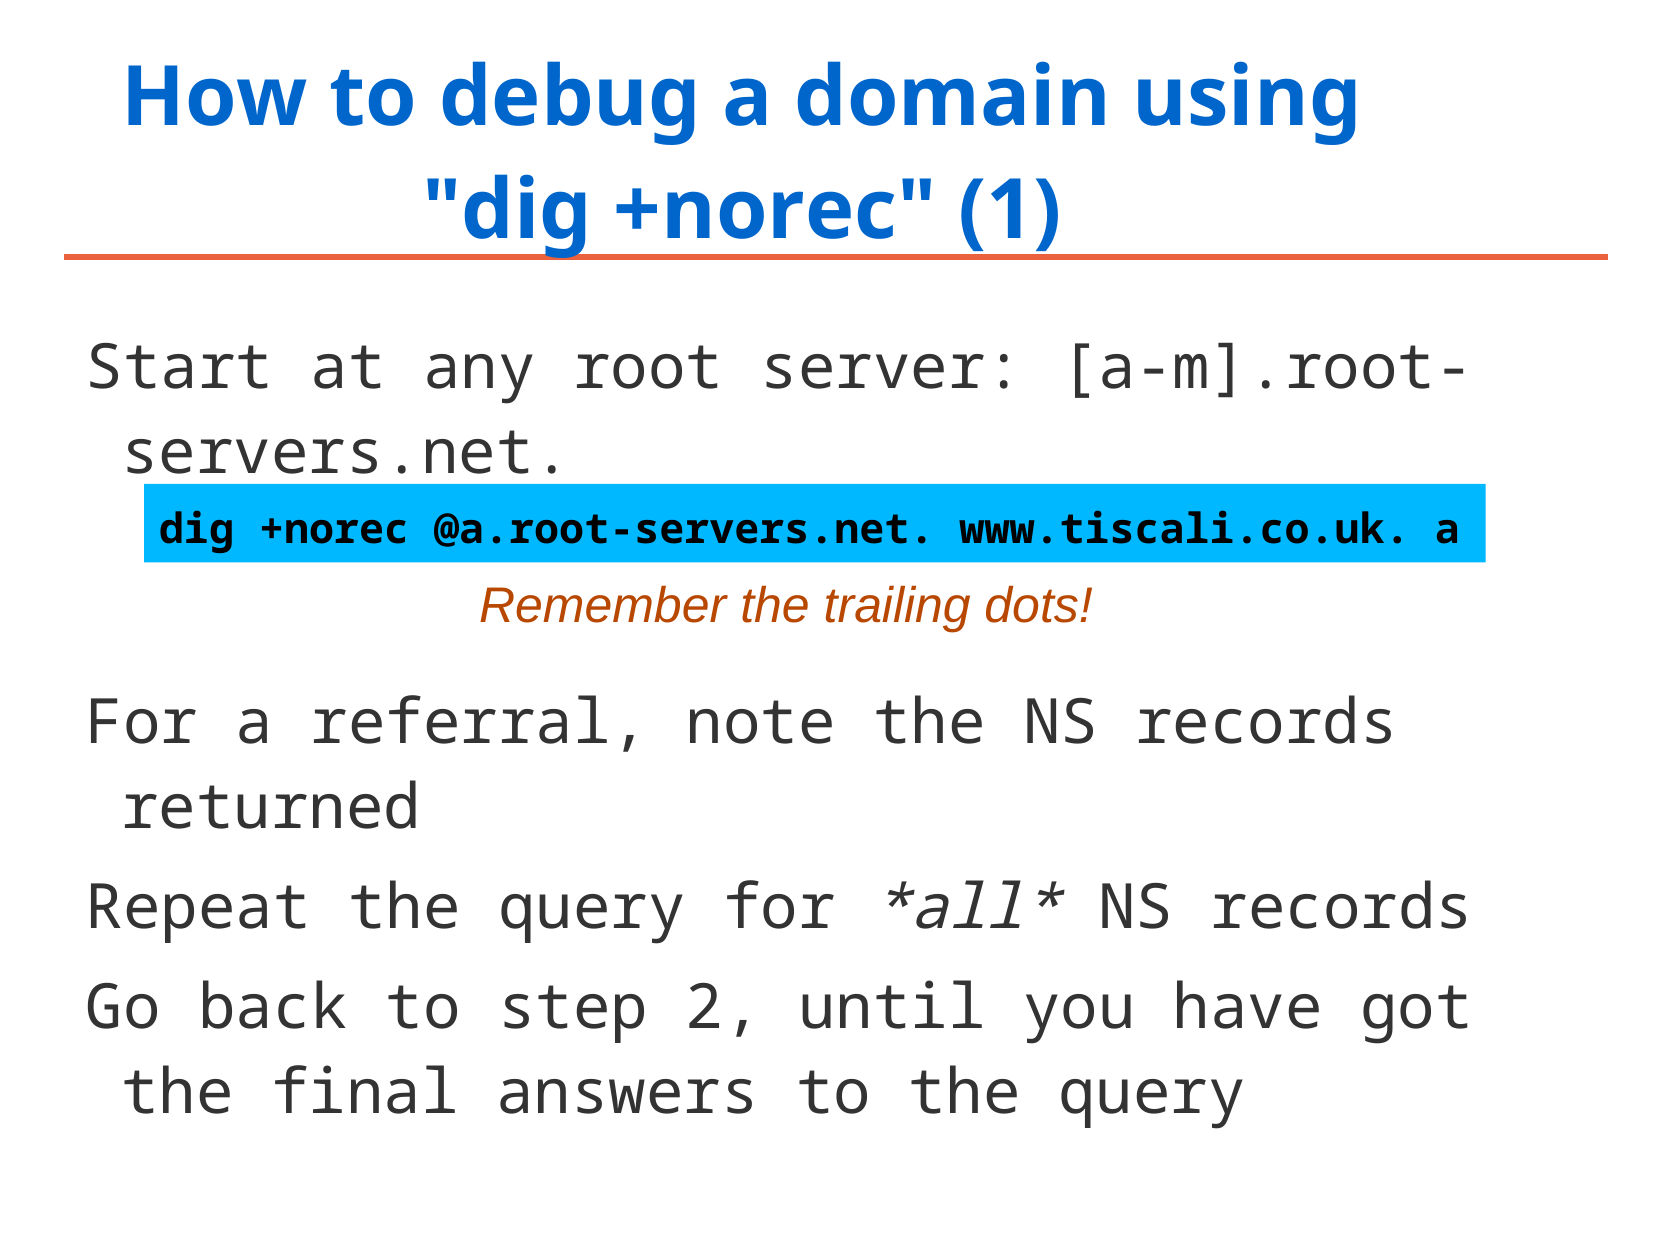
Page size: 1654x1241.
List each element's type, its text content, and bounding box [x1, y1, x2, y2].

list Start at any root server: [a-m].root-servers.net. For a referral, note the NS records returned Repeat the query for *all* NS records Go back to step 2, until you have got the final answers to the query [50, 322, 1561, 1078]
text_box Remember the trailing dots! [478, 577, 1094, 633]
title How to debug a domain using "dig +norec" (1) [121, 46, 1534, 254]
text_box dig +norec @a.root-servers.net. www.tiscali.co.uk. a [144, 483, 1486, 563]
